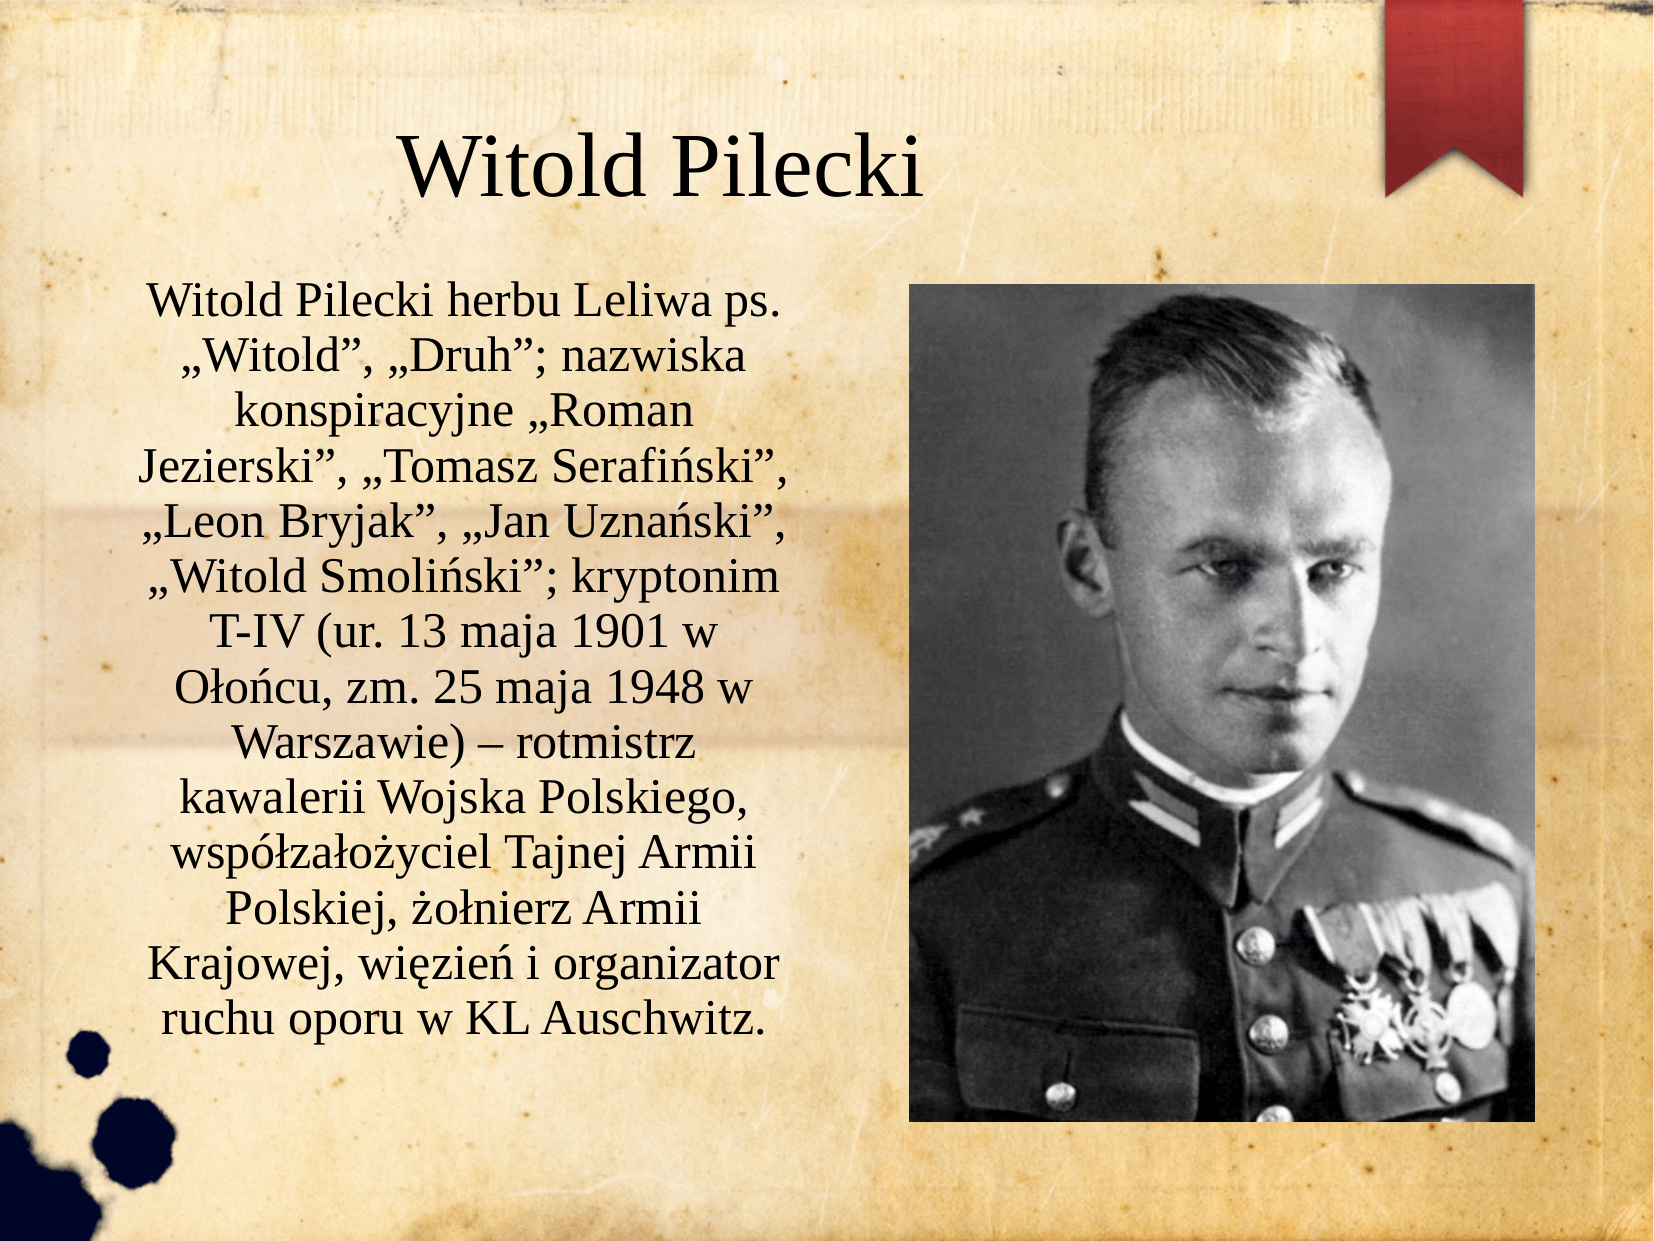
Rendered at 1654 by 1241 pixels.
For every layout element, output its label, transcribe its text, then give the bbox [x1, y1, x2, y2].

list Witold Pilecki herbu Leliwa ps. „Witold”, „Druh”; nazwiska konspiracyjne „Roman Jezierski”, „Tomasz Serafiński”, „Leon Bryjak”, „Jan Uznański”, „Witold Smoliński”; kryptonim T-IV (ur. 13 maja 1901 w Ołońcu, zm. 25 maja 1948 w Warszawie) – rotmistrz kawalerii Wojska Polskiego, współzałożyciel Tajnej Armii Polskiej, żołnierz Armii Krajowej, więzień i organizator ruchu oporu w KL Auschwitz. [82, 271, 793, 1111]
picture [0, 0, 1654, 1241]
title Witold Pilecki [70, 82, 1252, 249]
